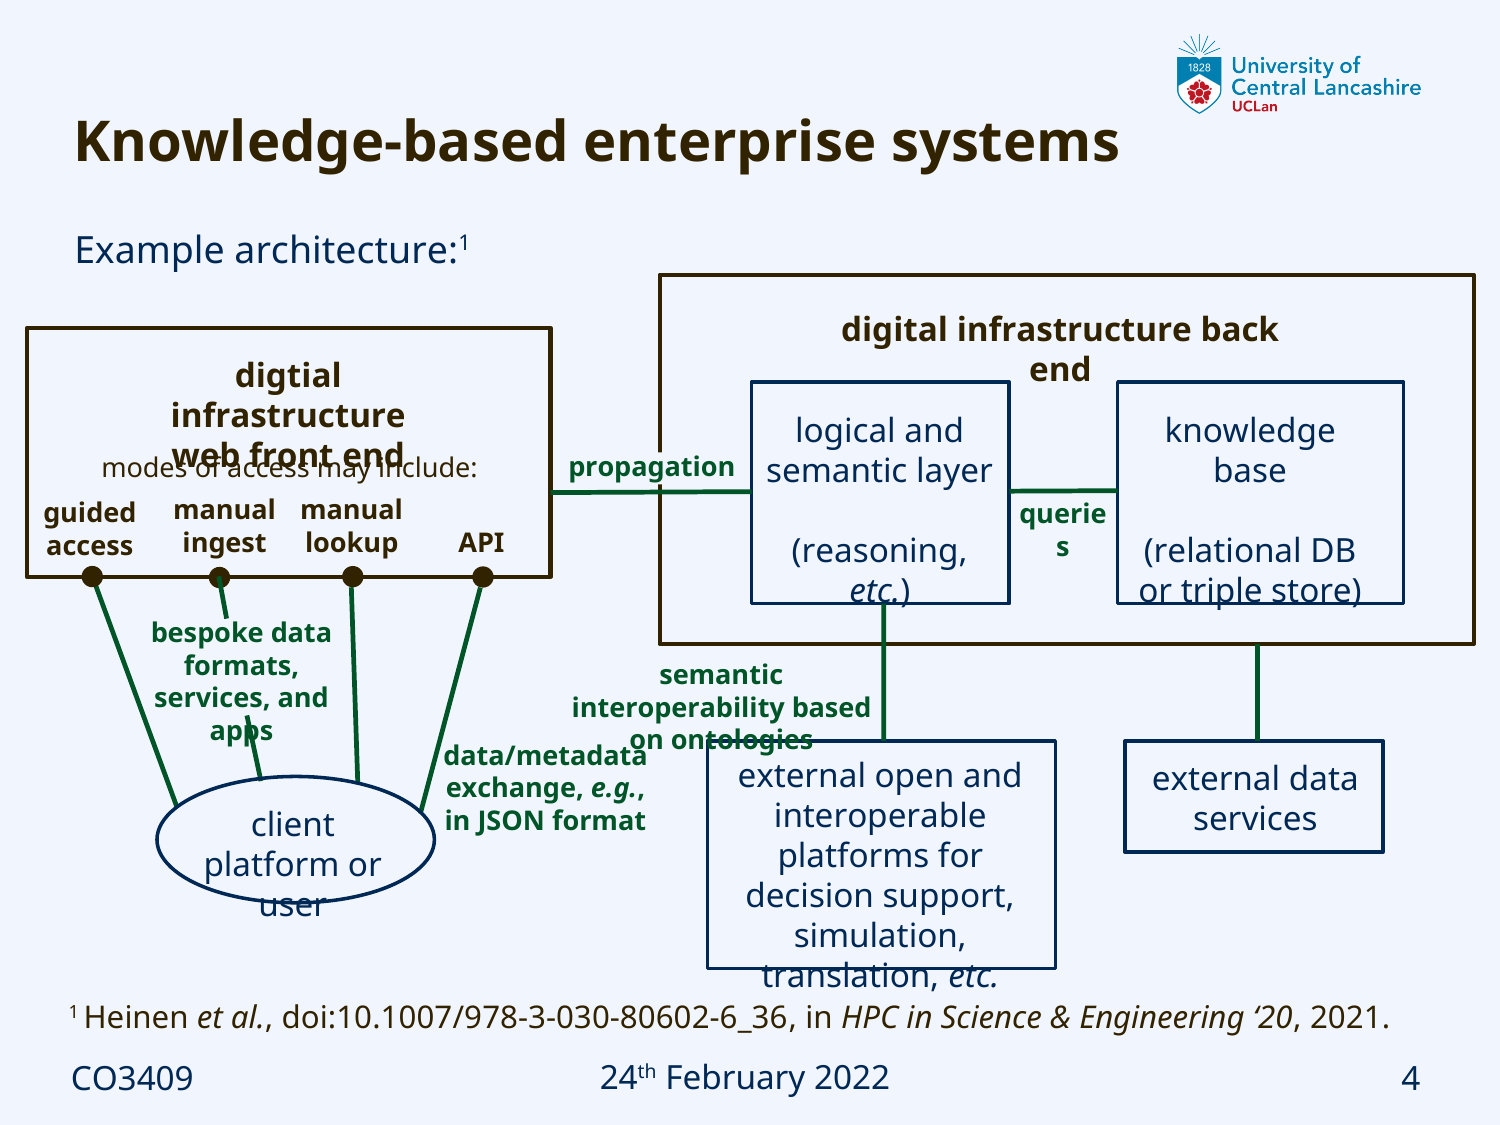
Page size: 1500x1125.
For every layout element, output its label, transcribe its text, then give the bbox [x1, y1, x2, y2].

text_box 1 Heinen et al., doi:10.1007/978-3-030-80602-6_36, in HPC in Science & Engineering ‘20, 2021. [53, 982, 1441, 1048]
text_box queries [1003, 489, 1123, 537]
text_box API [435, 517, 535, 566]
text_box bespoke data formats, services, and apps [116, 608, 367, 721]
text_box external open and interoperable platforms for decision support, simulation, translation, etc. [706, 970, 1055, 982]
text_box guided access [17, 488, 163, 569]
text_box propagation [544, 441, 759, 490]
text_box external data services [1134, 749, 1377, 845]
text_box digital infrastructure back end [806, 301, 1315, 356]
text_box modes of access may include: [51, 443, 527, 517]
title Knowledge-based enterprise systems [58, 93, 1475, 186]
text_box client platform or user [385, 870, 421, 891]
text_box [342, 565, 364, 588]
text_box logical and semantic layer (reasoning, etc.) [751, 401, 1010, 596]
text_box semantic interoperability based on ontologies [553, 650, 889, 730]
text_box [81, 565, 103, 588]
text_box knowledge base (relational DB or triple store) [1123, 401, 1402, 577]
text_box client platform or user [165, 795, 191, 814]
text_box [472, 566, 494, 588]
text_box manual ingest [142, 485, 269, 566]
text_box external open and interoperable platforms for decision support, simulation, translation, etc. [709, 746, 1054, 967]
text_box [208, 566, 231, 588]
text_box manual lookup [269, 485, 435, 566]
text_box client platform or user [165, 795, 421, 891]
text_box Example architecture:1 [59, 210, 1435, 290]
picture [1177, 34, 1421, 93]
text_box digtial infrastructure web front end [117, 346, 460, 443]
text_box data/metadata exchange, e.g., in JSON format [428, 730, 644, 843]
text_box client platform or user [165, 865, 206, 891]
